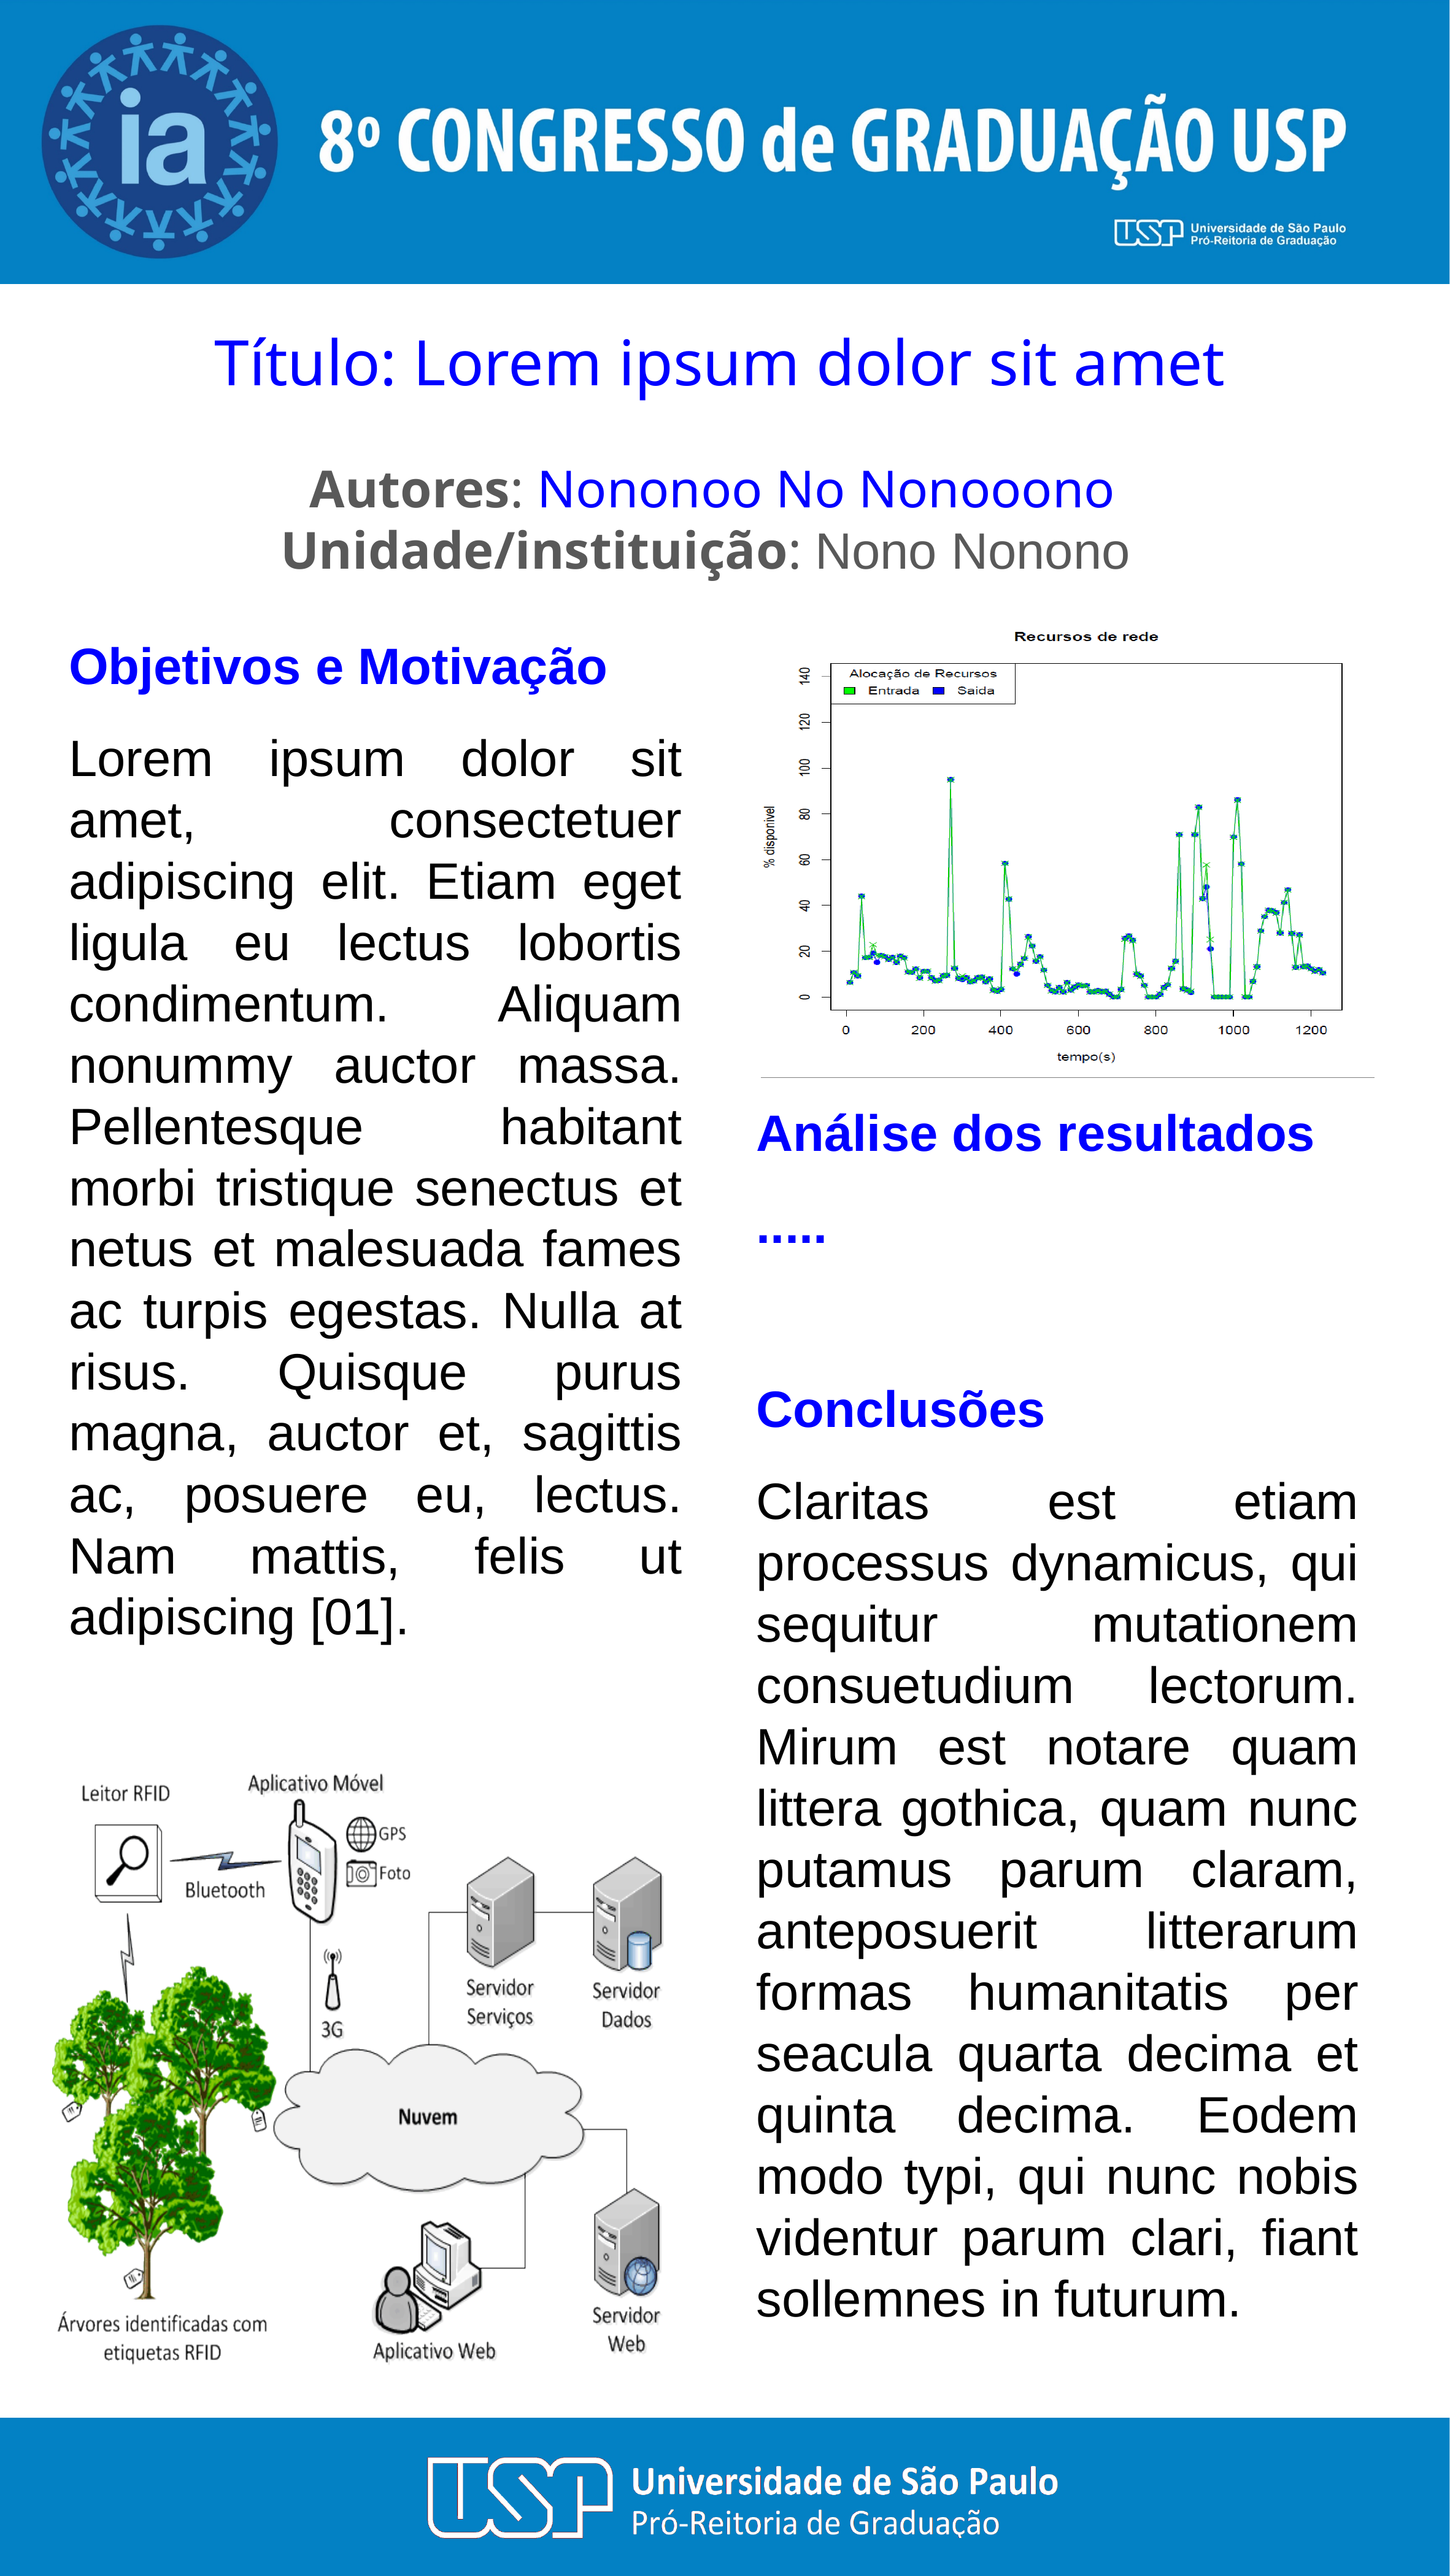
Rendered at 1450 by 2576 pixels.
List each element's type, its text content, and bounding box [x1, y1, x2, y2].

text_box Autores: Nononoo No Nonooono Unidade/instituição: Nono Nonono [101, 452, 1324, 585]
text_box Objetivos e Motivação Lorem ipsum dolor sit amet, consectetuer adipiscing elit. Etiam eget ligula eu lectus lobortis condimentum. Aliquam nonummy auctor massa. Pellentesque habitant morbi tristique senectus et netus et malesuada fames ac turpis egestas. Nulla at risus. Quisque purus magna, auctor et, sagittis ac, posuere eu, lectus. Nam mattis, felis ut adipiscing [01]. [60, 628, 708, 1660]
text_box Análise dos resultados ..... Conclusões Claritas est etiam processus dynamicus, qui sequitur mutationem consuetudium lectorum. Mirum est notare quam littera gothica, quam nunc putamus parum claram, anteposuerit litterarum formas humanitatis per seacula quarta decima et quinta decima. Eodem modo typi, qui nunc nobis videntur parum clari, fiant sollemnes in futurum. [747, 1095, 1402, 2437]
text_box Título: Lorem ipsum dolor sit amet [0, 318, 1440, 404]
picture [761, 609, 1375, 1078]
picture [52, 1766, 667, 2368]
